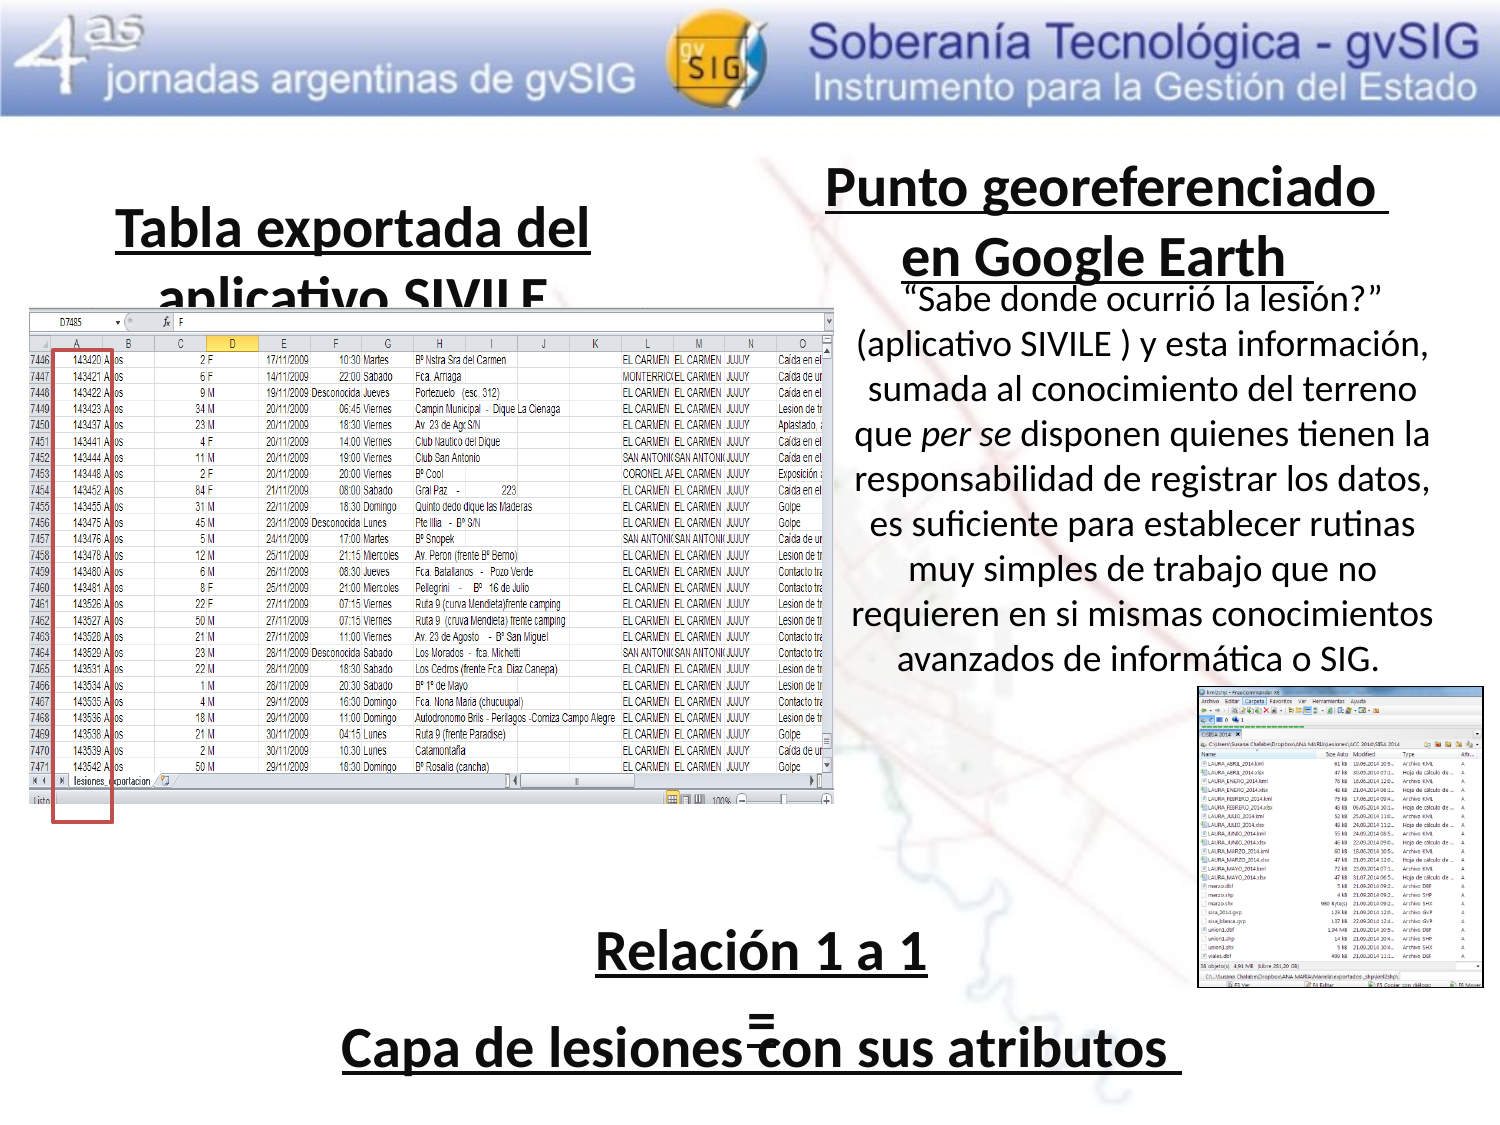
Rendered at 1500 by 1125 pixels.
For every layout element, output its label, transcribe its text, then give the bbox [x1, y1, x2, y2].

text_box “Sabe donde ocurrió la lesión?” (aplicativo SIVILE ) y esta información, sumada al conocimiento del terreno que per se disponen quienes tienen la responsabilidad de registrar los datos, es suficiente para establecer rutinas muy simples de trabajo que no requieren en si mismas conocimientos avanzados de informática o SIG. [833, 267, 1453, 687]
text_box Relación 1 a 1 = [566, 904, 957, 1001]
text_box Capa de lesiones con sus atributos [250, 1001, 1273, 1083]
picture [55, 352, 110, 804]
text_box Punto georeferenciado en Google Earth [761, 141, 1453, 223]
text_box Tabla exportada del aplicativo SIVILE [0, 181, 707, 263]
picture [29, 307, 834, 804]
picture [1198, 687, 1483, 987]
